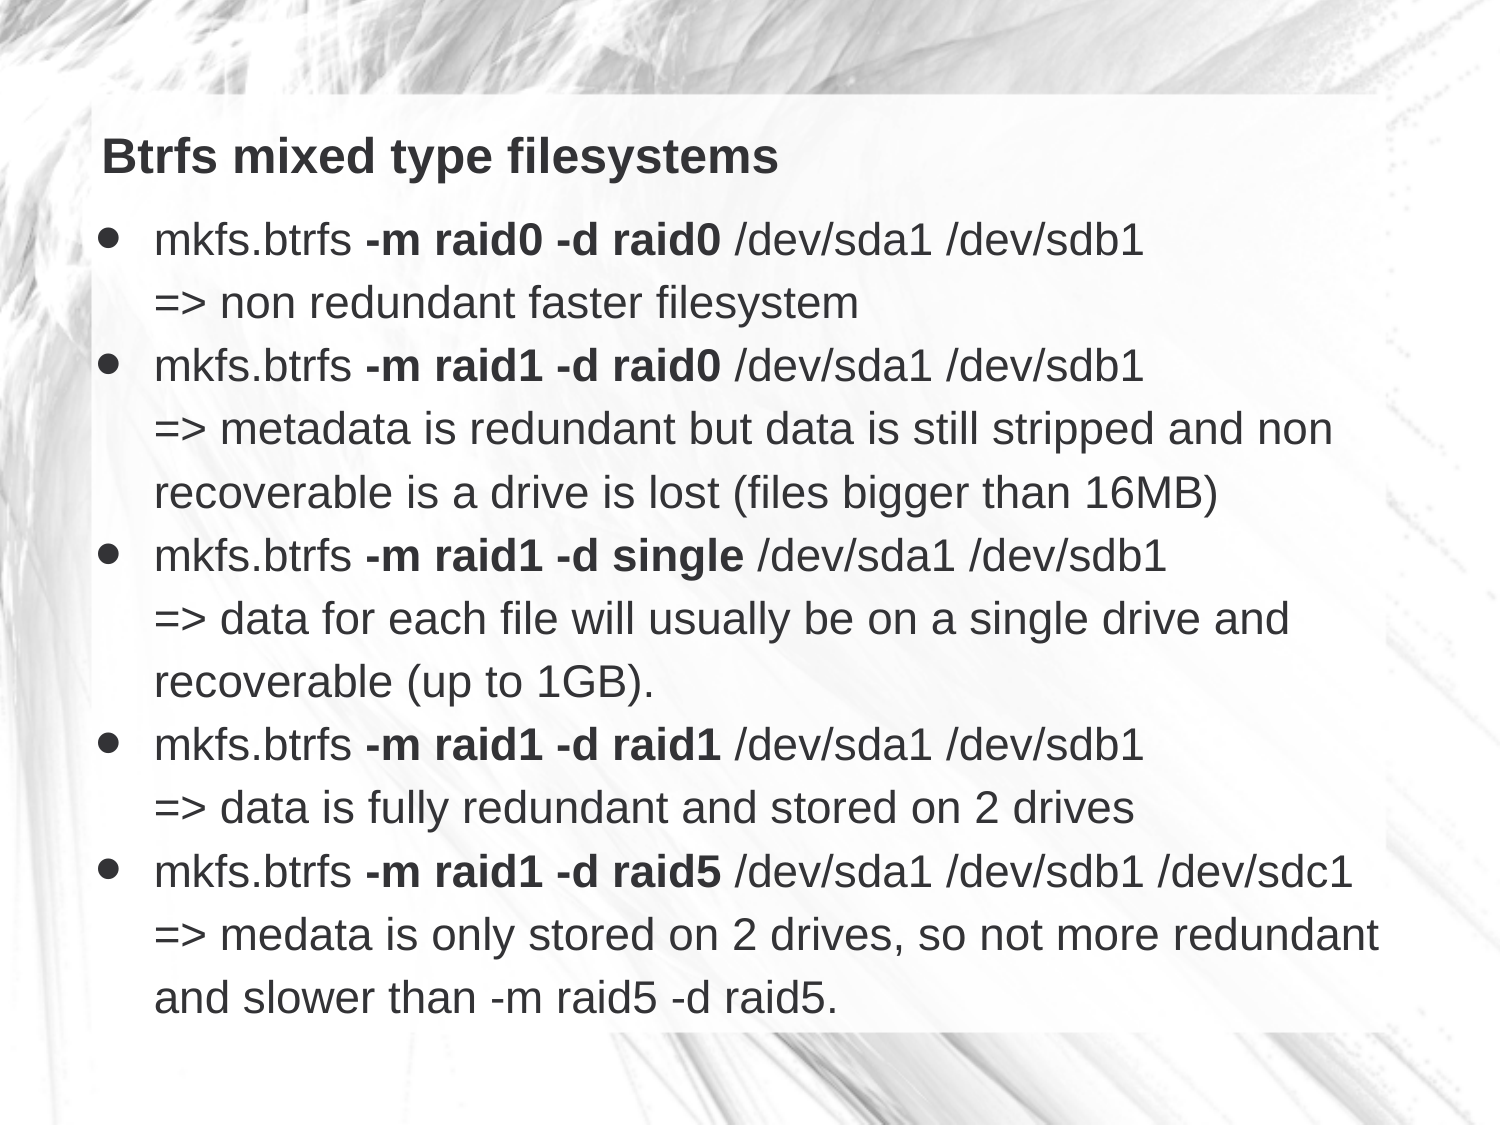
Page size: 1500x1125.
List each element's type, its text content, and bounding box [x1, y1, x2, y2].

list mkfs.btrfs -m raid0 -d raid0 /dev/sda1 /dev/sdb1 => non redundant faster filesystem mkfs.btrfs -m raid1 -d raid0 /dev/sda1 /dev/sdb1 => metadata is redundant but data is still stripped and non recoverable is a drive is lost (files bigger than 16MB) mkfs.btrfs -m raid1 -d single /dev/sda1 /dev/sdb1 => data for each file will usually be on a single drive and recoverable (up to 1GB). mkfs.btrfs -m raid1 -d raid1 /dev/sda1 /dev/sdb1 => data is fully redundant and stored on 2 drives mkfs.btrfs -m raid1 -d raid5 /dev/sda1 /dev/sdb1 /dev/sdc1 => medata is only stored on 2 drives, so not more redundant and slower than -m raid5 -d raid5. [63, 186, 1414, 1022]
title Btrfs mixed type filesystems [61, 108, 1412, 205]
picture [0, 0, 1500, 1125]
